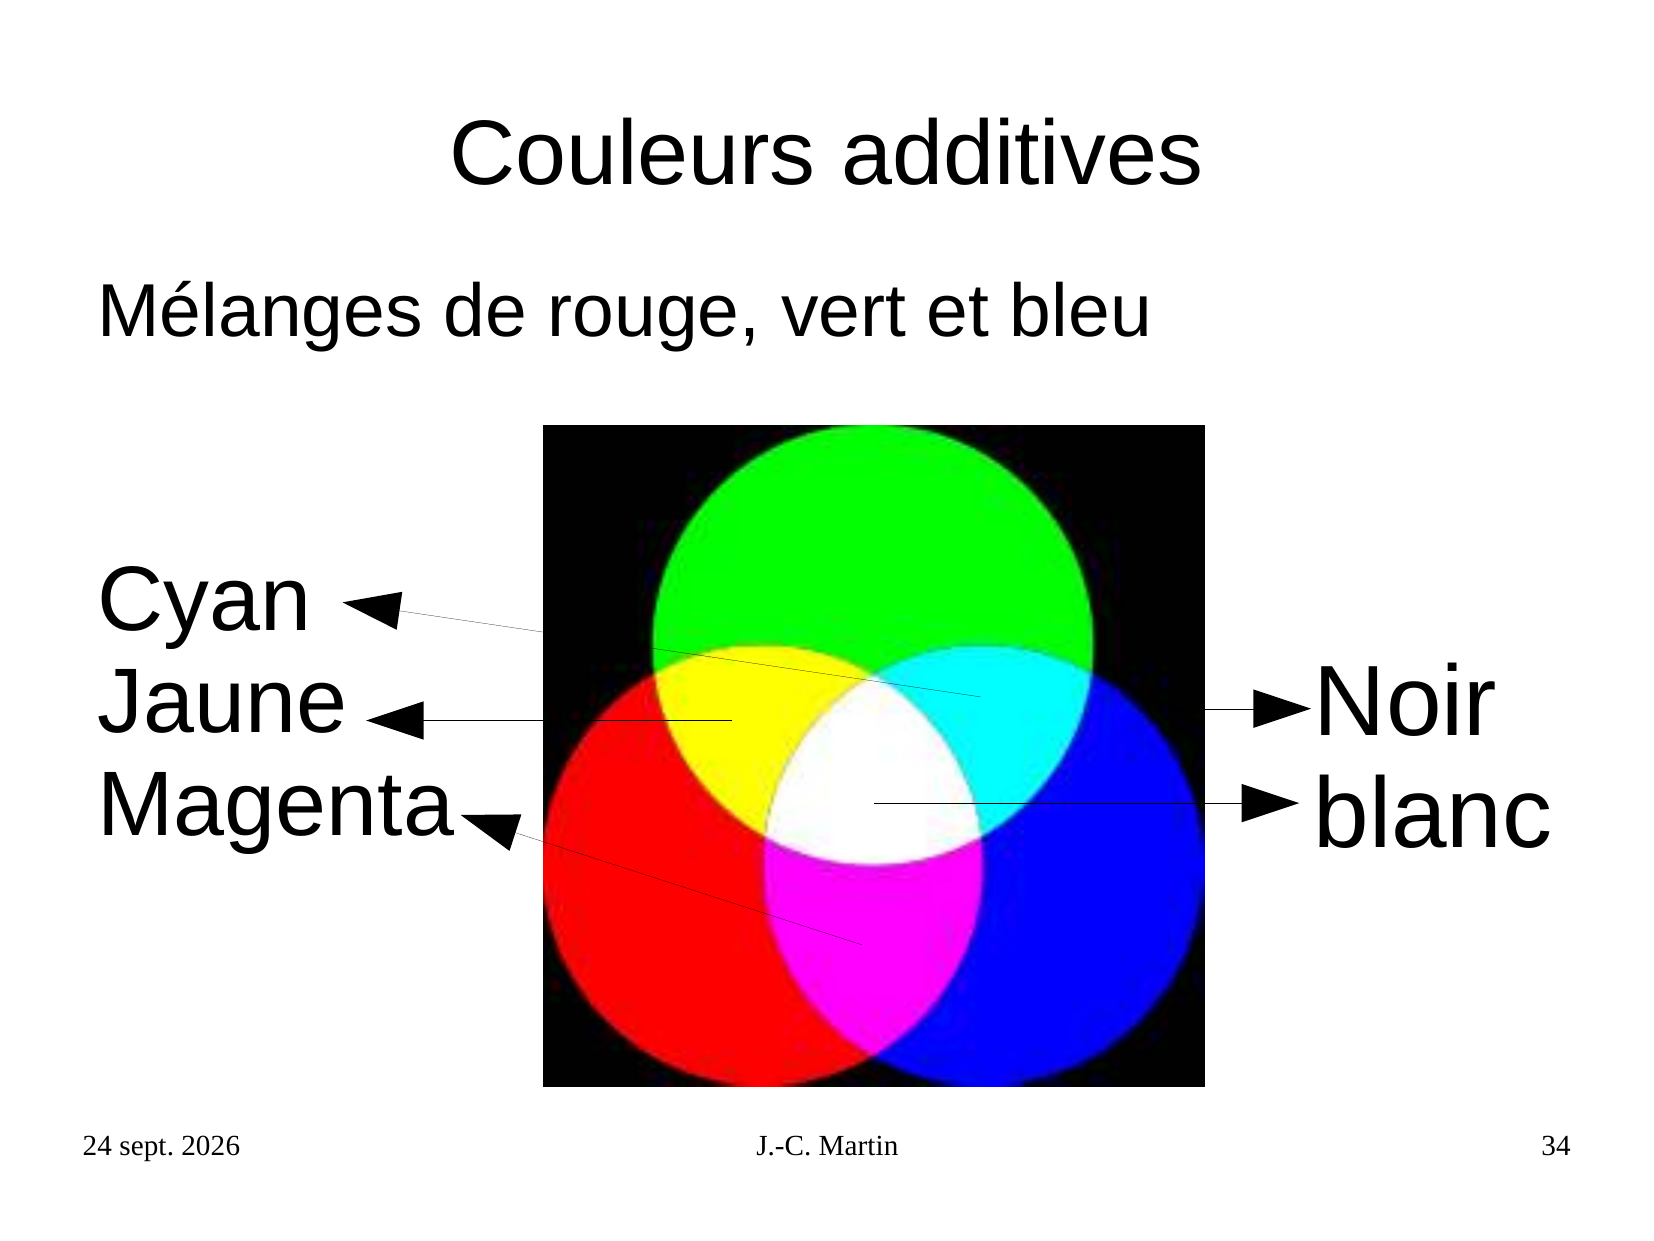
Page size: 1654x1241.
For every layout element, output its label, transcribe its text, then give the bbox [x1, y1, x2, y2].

picture [543, 425, 1205, 1087]
title Couleurs additives [82, 49, 1571, 257]
text_box Cyan Jaune Magenta [82, 539, 470, 863]
text_box Mélanges de rouge, vert et bleu [82, 260, 1168, 378]
text_box Noir blanc [1299, 637, 1568, 877]
